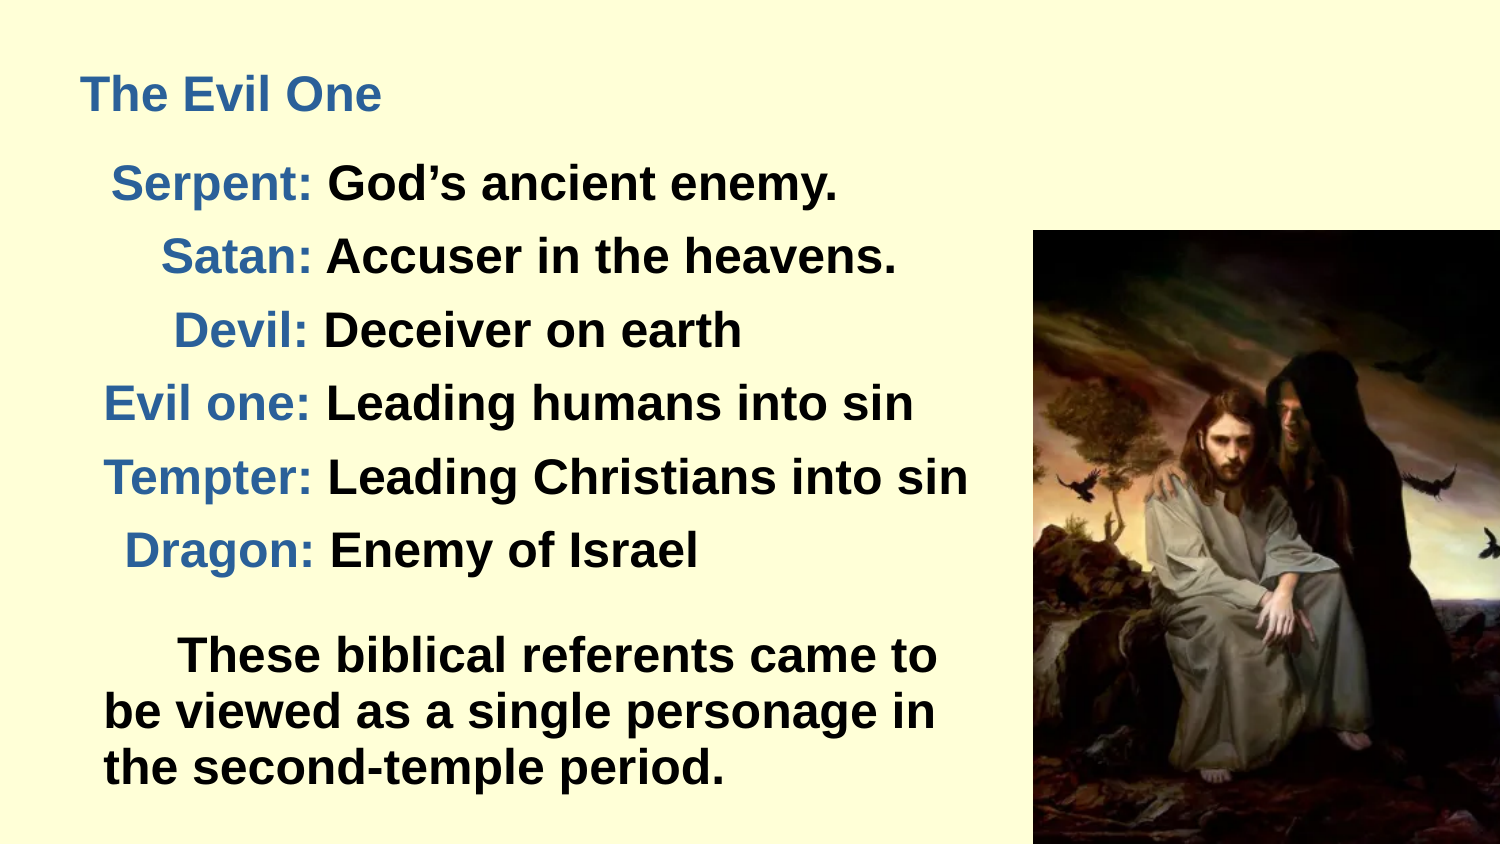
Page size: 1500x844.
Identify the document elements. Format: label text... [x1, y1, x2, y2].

text_box These biblical referents came to be viewed as a single personage in the second-temple period. [88, 620, 1004, 803]
picture [1033, 230, 1500, 844]
text_box The Evil One [64, 59, 1099, 130]
text_box Serpent: God’s ancient enemy. Satan: Accuser in the heavens. Devil: Deceiver on earth Evil one: Leading humans into sin Tempter: Leading Christians into sin Dragon: Enemy of Israel [88, 147, 1004, 586]
